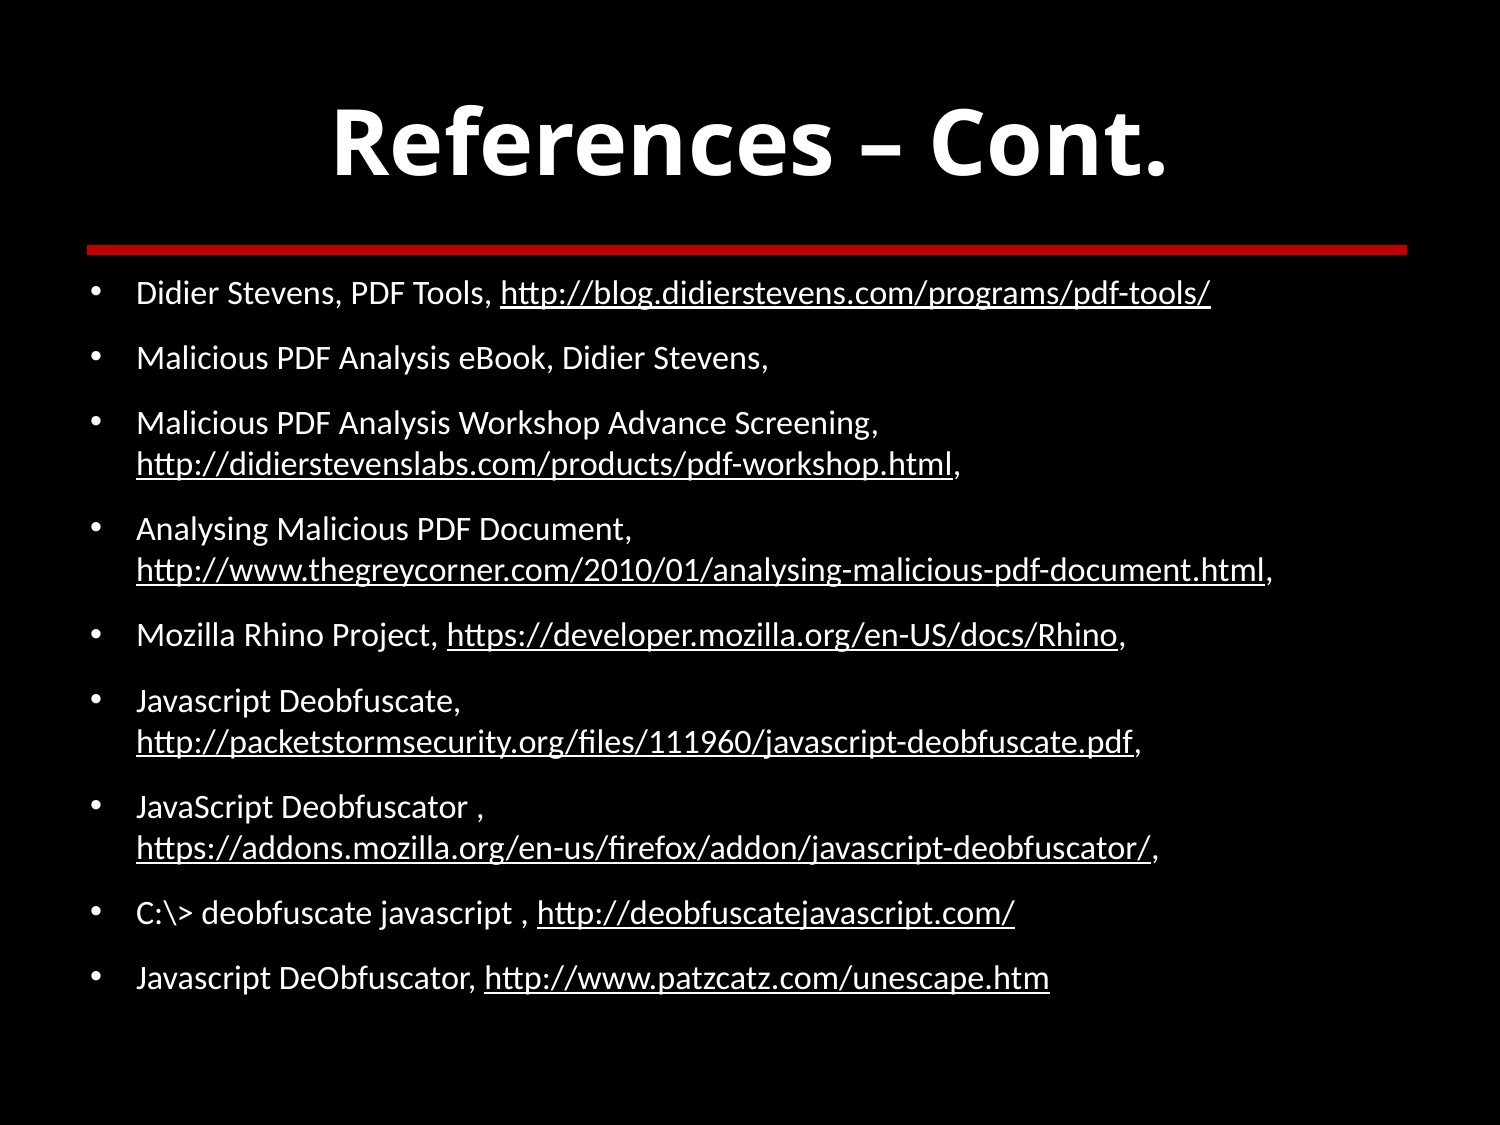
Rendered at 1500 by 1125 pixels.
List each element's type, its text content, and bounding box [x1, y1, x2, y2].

list Didier Stevens, PDF Tools, http://blog.didierstevens.com/programs/pdf-tools/ Malicious PDF Analysis eBook, Didier Stevens, Malicious PDF Analysis Workshop Advance Screening, http://didierstevenslabs.com/products/pdf-workshop.html, Analysing Malicious PDF Document, http://www.thegreycorner.com/2010/01/analysing-malicious-pdf-document.html, Mozilla Rhino Project, https://developer.mozilla.org/en-US/docs/Rhino, Javascript Deobfuscate, http://packetstormsecurity.org/files/111960/javascript-deobfuscate.pdf, JavaScript Deobfuscator , https://addons.mozilla.org/en-us/firefox/addon/javascript-deobfuscator/, C:\> deobfuscate javascript , http://deobfuscatejavascript.com/ Javascript DeObfuscator, http://www.patzcatz.com/unescape.htm [75, 262, 1425, 1005]
title References – Cont. [75, 45, 1425, 233]
